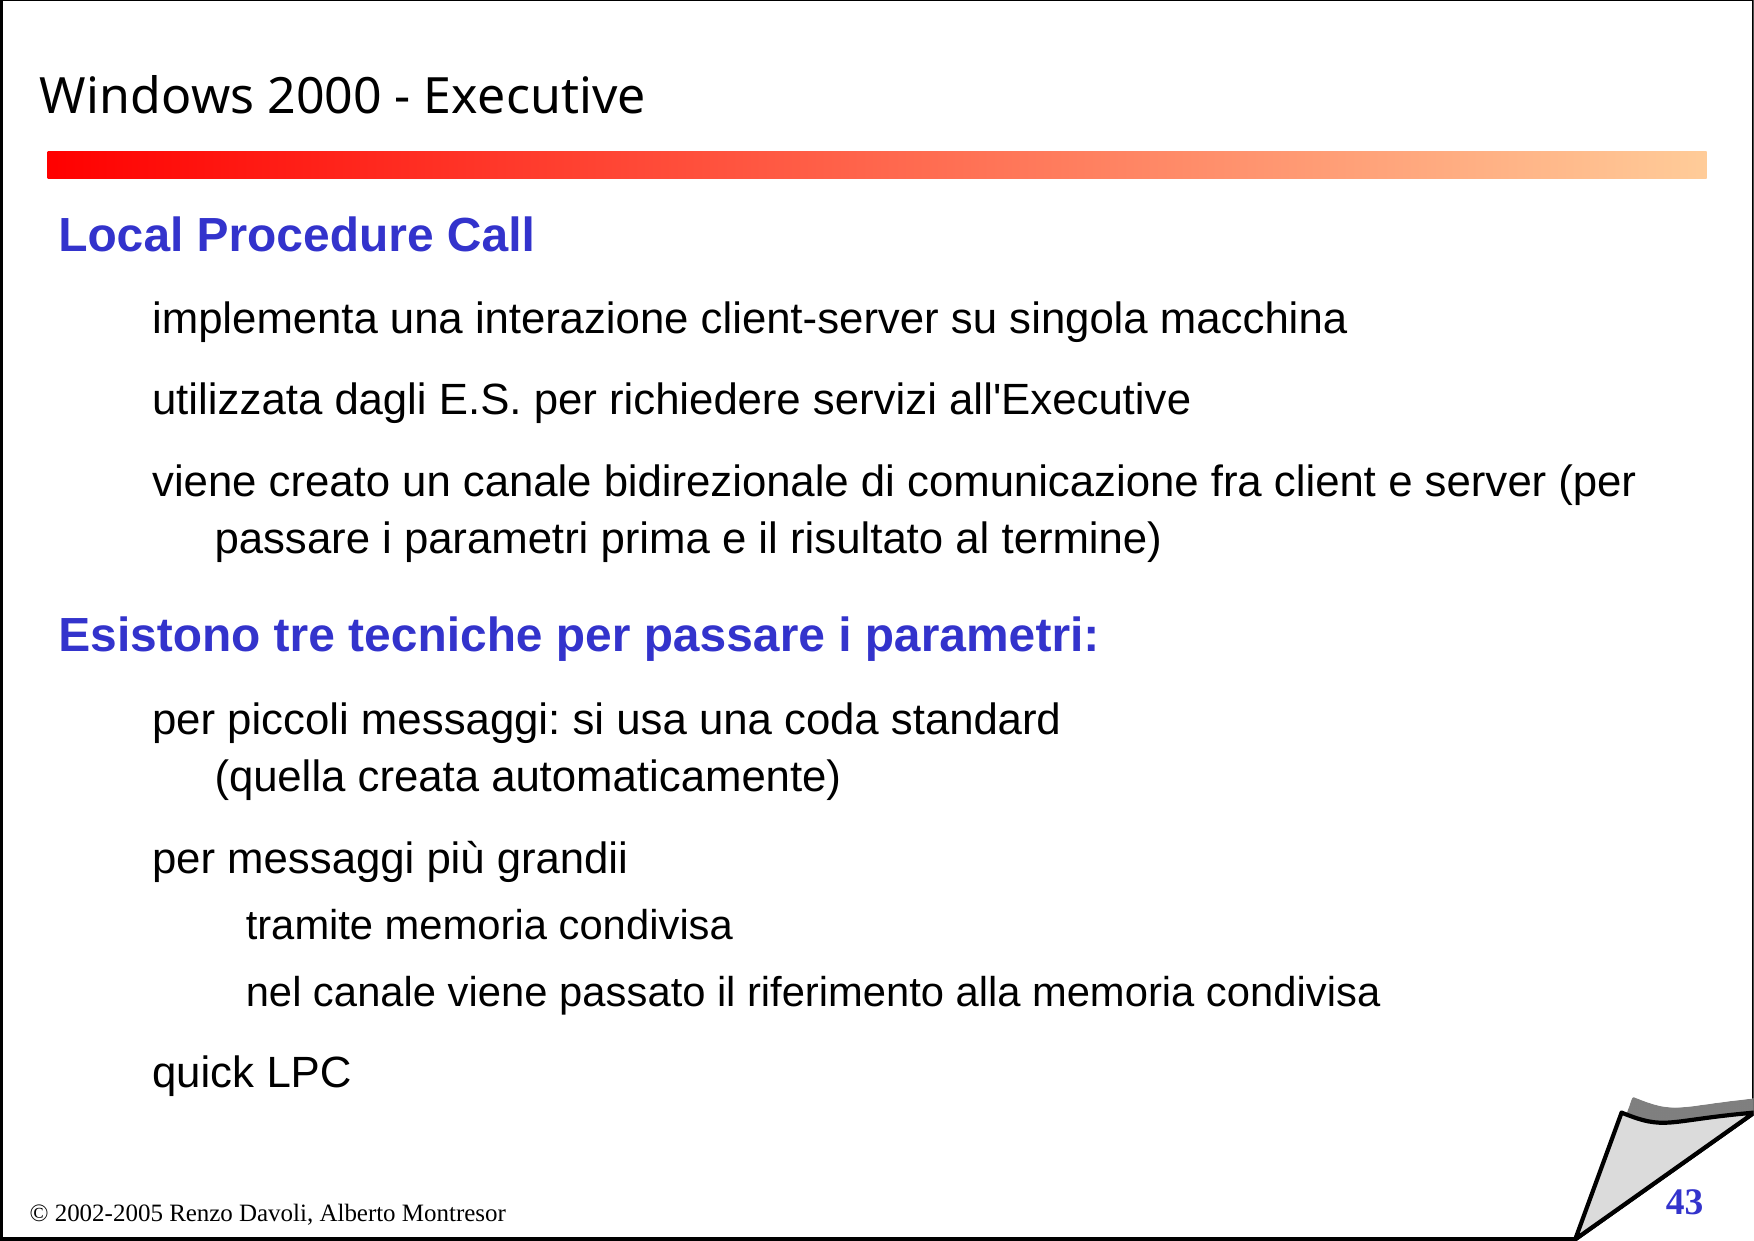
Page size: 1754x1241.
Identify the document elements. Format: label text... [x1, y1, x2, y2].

title Windows 2000 - Executive [40, 49, 1713, 144]
list Local Procedure Call implementa una interazione client-server su singola macchina utilizzata dagli E.S. per richiedere servizi all'Executive viene creato un canale bidirezionale di comunicazione fra client e server (per passare i parametri prima e il risultato al termine) Esistono tre tecniche per passare i parametri: per piccoli messaggi: si usa una coda standard (quella creata automaticamente) per messaggi più grandii tramite memoria condivisa nel canale viene passato il riferimento alla memoria condivisa quick LPC [58, 206, 1695, 1189]
